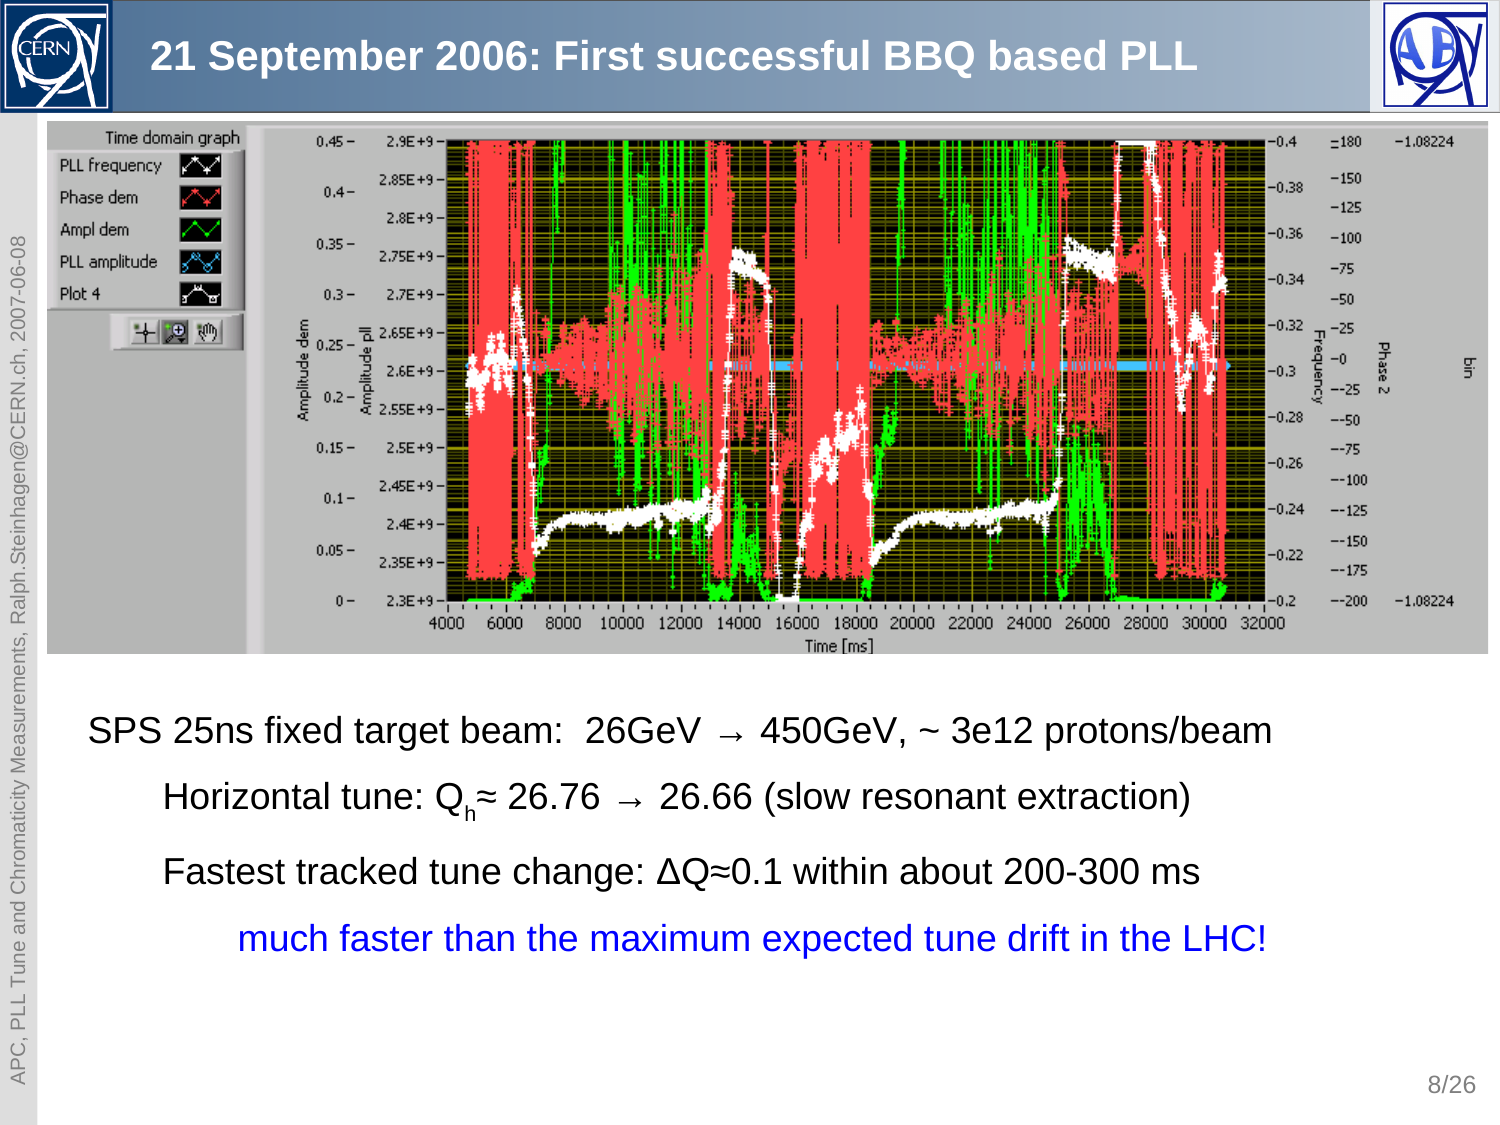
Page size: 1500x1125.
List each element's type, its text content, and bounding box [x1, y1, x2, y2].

list SPS 25ns fixed target beam: 26GeV → 450GeV, ~ 3e12 protons/beam Horizontal tune: Qh≈ 26.76 → 26.66 (slow resonant extraction) Fastest tracked tune change: ΔQ≈0.1 within about 200-300 ms much faster than the maximum expected tune drift in the LHC! [87, 708, 1438, 1030]
picture [0, 0, 113, 113]
title 21 September 2006: First successful BBQ based PLL [150, 0, 1329, 113]
picture [1382, 1, 1489, 108]
picture [47, 121, 1489, 654]
